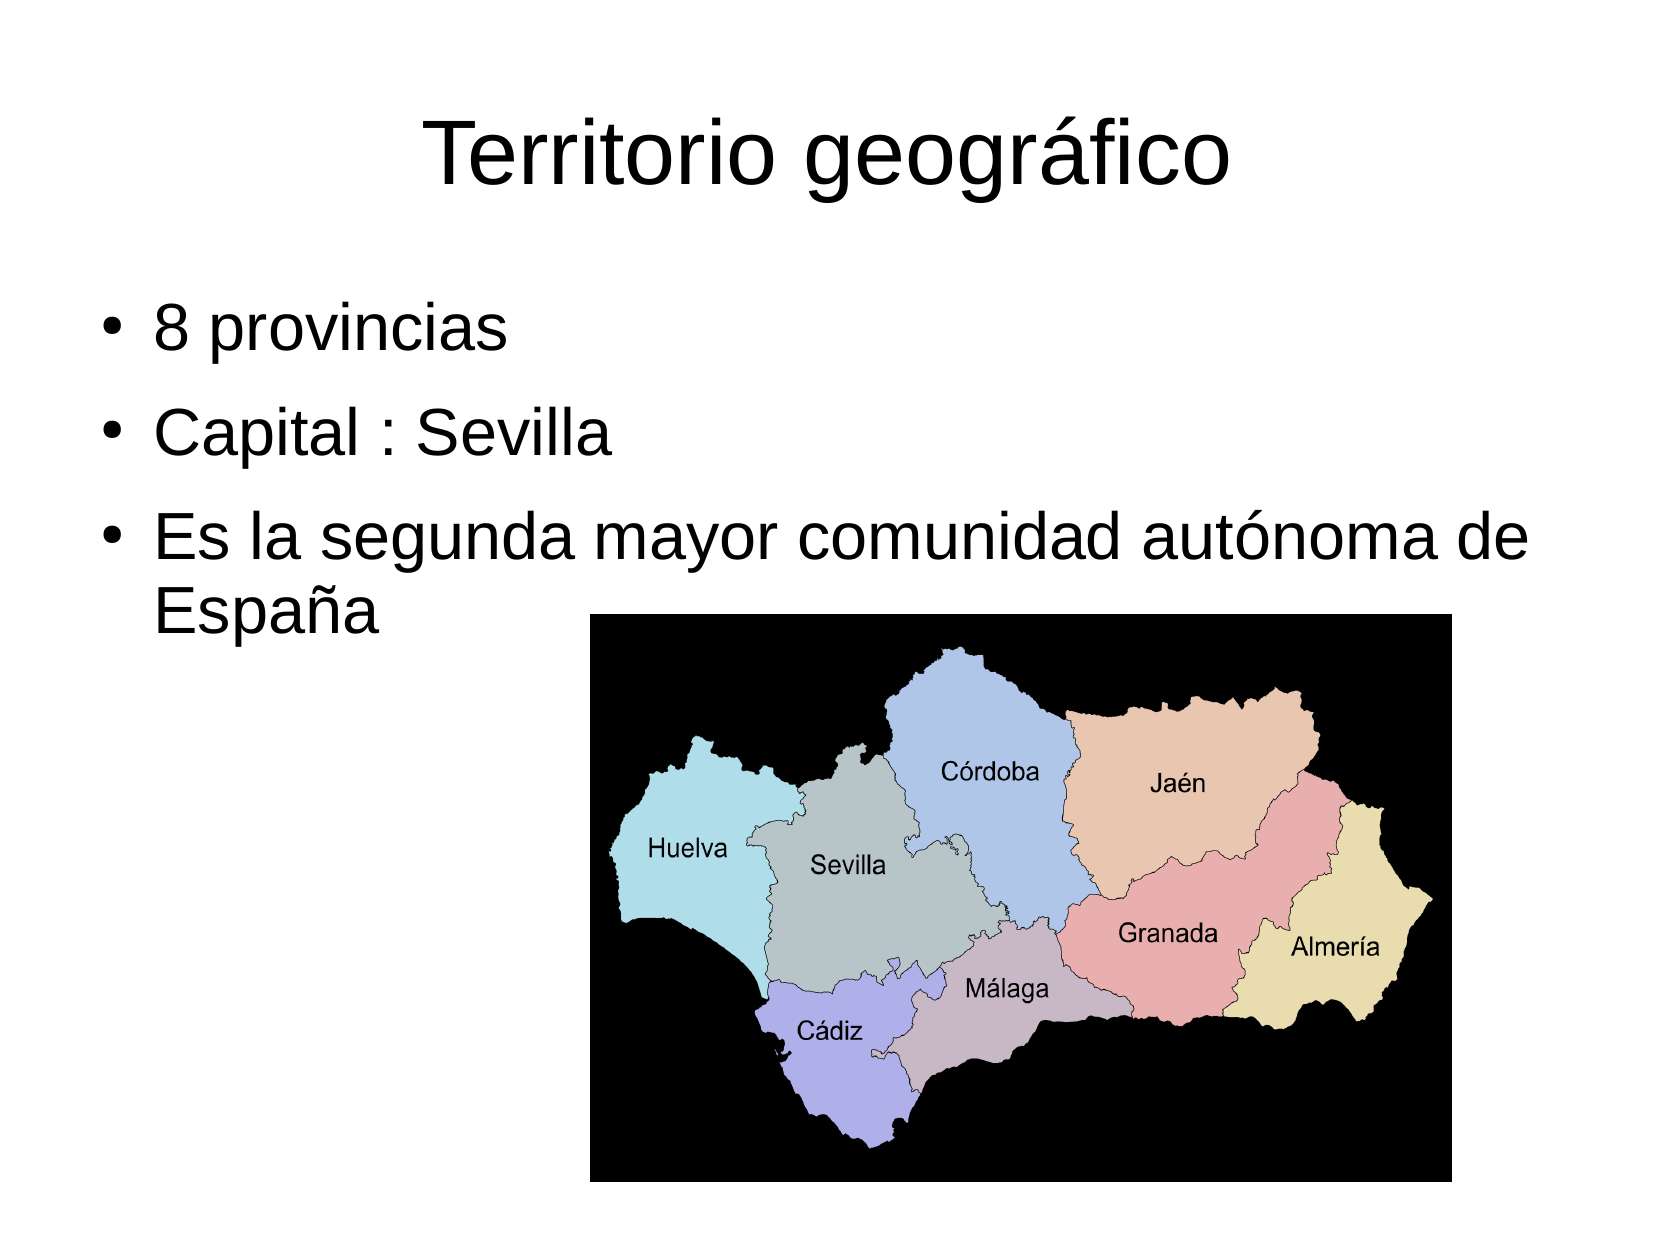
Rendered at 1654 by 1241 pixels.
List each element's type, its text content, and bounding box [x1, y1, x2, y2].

title Territorio geográfico [82, 49, 1571, 257]
list 8 provincias Capital : Sevilla Es la segunda mayor comunidad autónoma de España [82, 290, 1571, 1109]
picture [590, 614, 1452, 1182]
